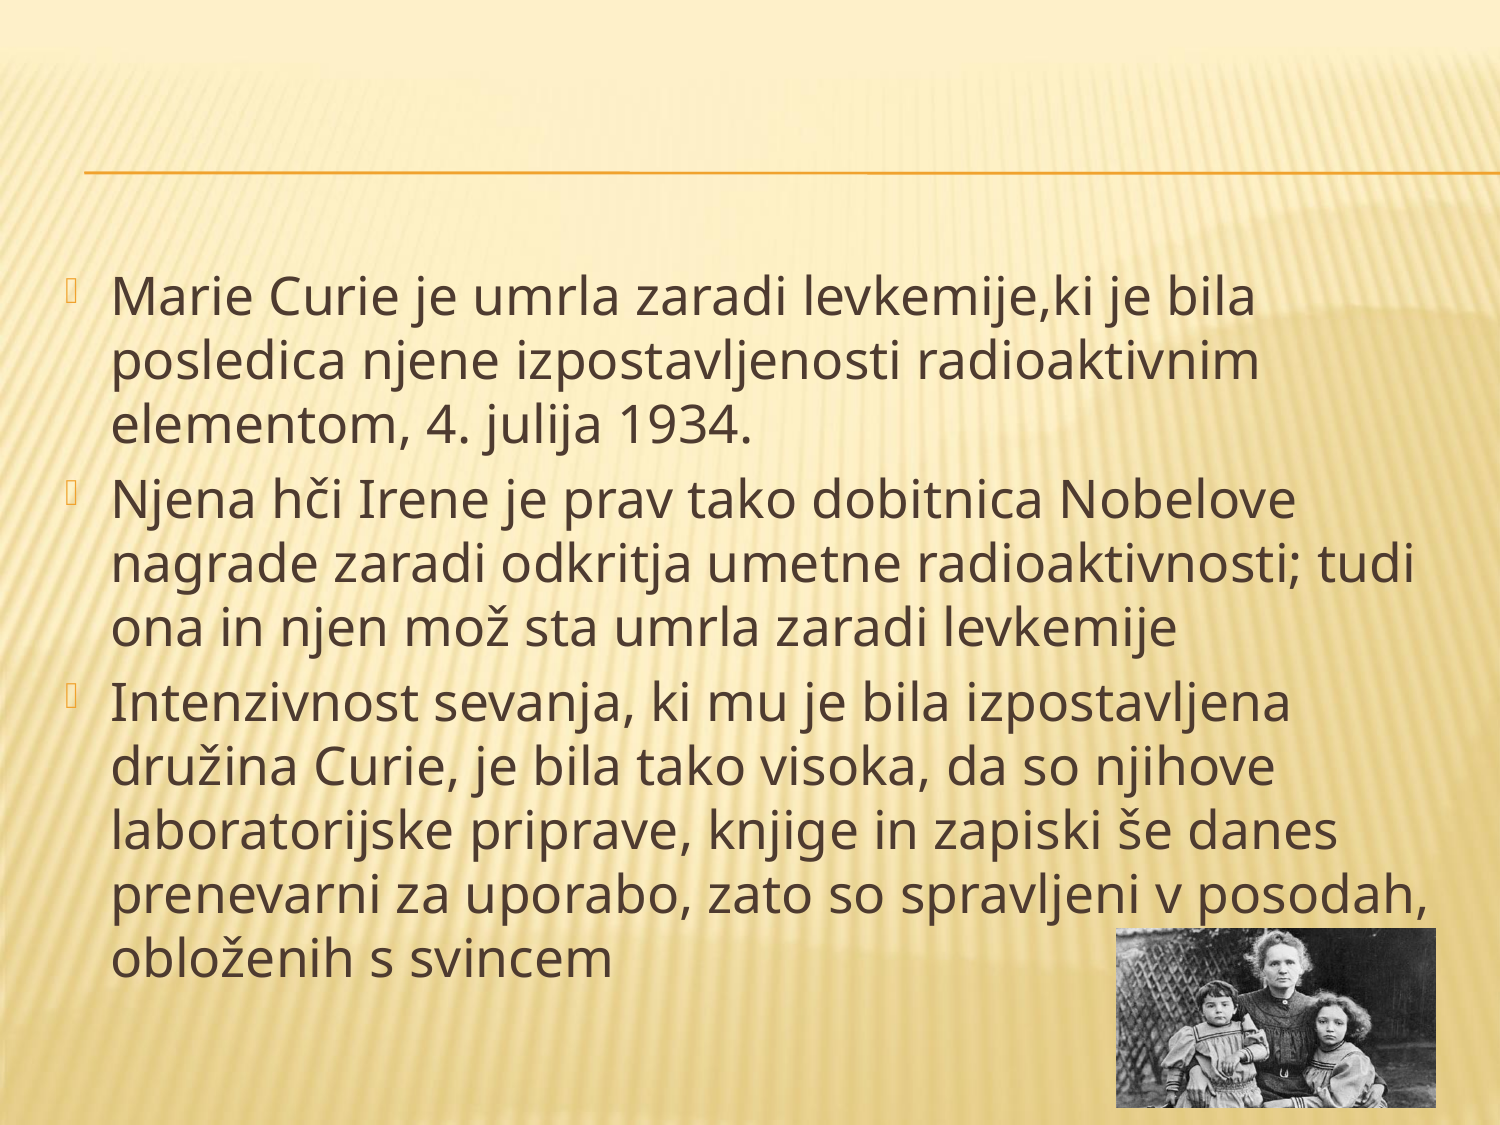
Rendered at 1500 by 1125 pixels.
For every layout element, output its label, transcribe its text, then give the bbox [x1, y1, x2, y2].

picture [0, 0, 1500, 1125]
list Marie Curie je umrla zaradi levkemije,ki je bila posledica njene izpostavljenosti radioaktivnim elementom, 4. julija 1934. Njena hči Irene je prav tako dobitnica Nobelove nagrade zaradi odkritja umetne radioaktivnosti; tudi ona in njen mož sta umrla zaradi levkemije Intenzivnost sevanja, ki mu je bila izpostavljena družina Curie, je bila tako visoka, da so njihove laboratorijske priprave, knjige in zapiski še danes prenevarni za uporabo, zato so spravljeni v posodah, obloženih s svincem [50, 254, 1475, 998]
